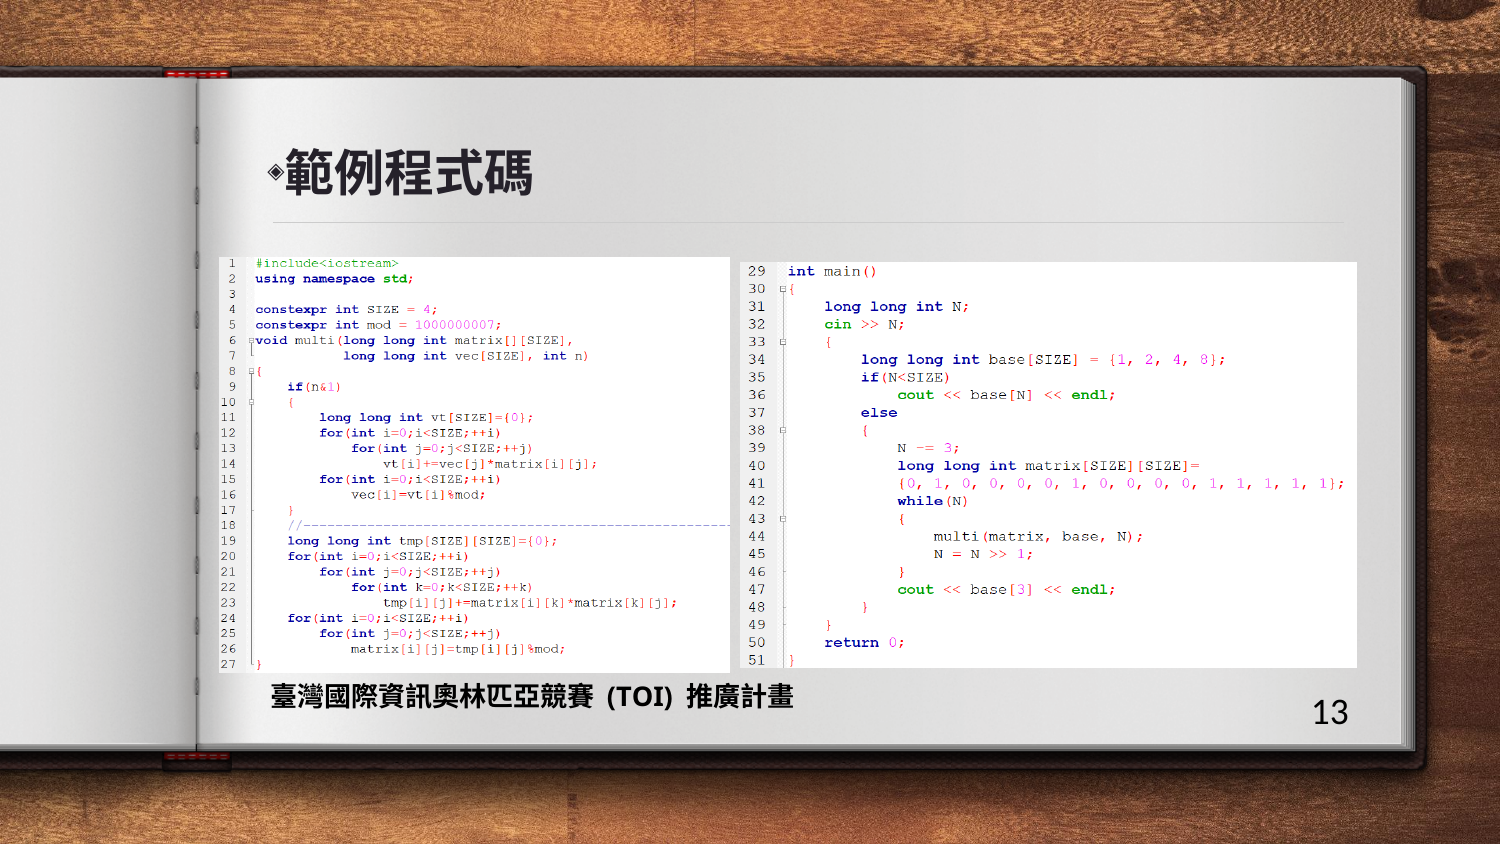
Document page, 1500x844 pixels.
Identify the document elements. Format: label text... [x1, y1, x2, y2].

picture [740, 262, 1357, 668]
picture [219, 257, 730, 673]
list 範例程式碼 [252, 126, 1194, 226]
text_box [1295, 672, 1386, 737]
